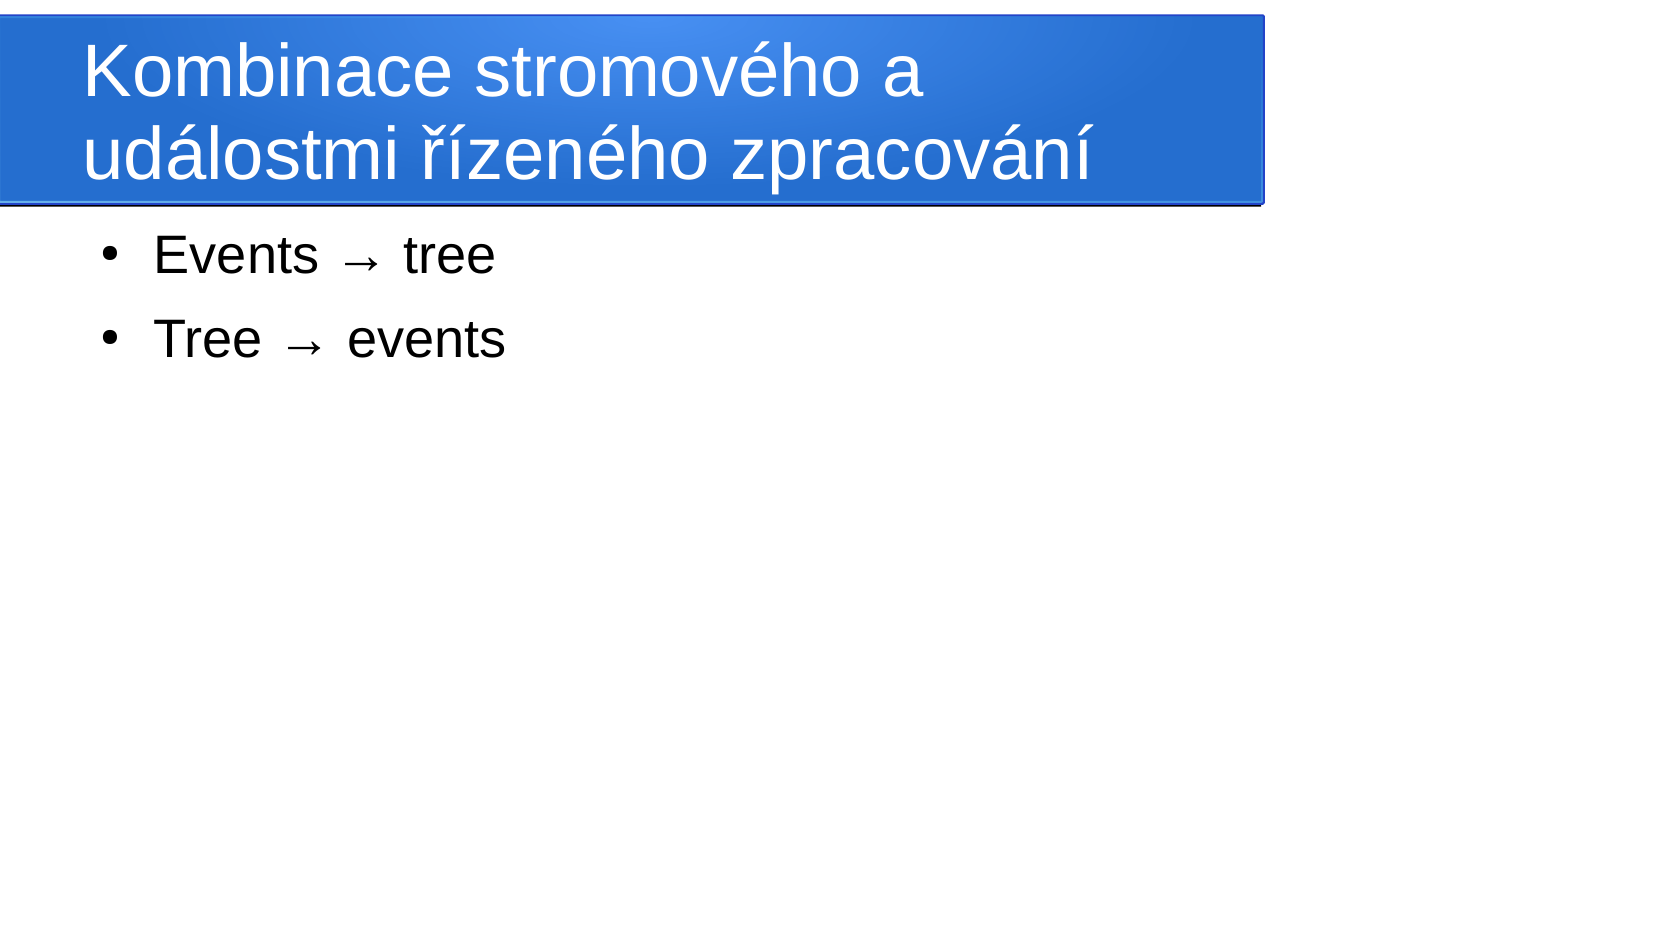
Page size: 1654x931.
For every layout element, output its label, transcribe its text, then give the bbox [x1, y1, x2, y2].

list Events → tree Tree → events [82, 224, 1571, 764]
title Kombinace stromového a událostmi řízeného zpracování [82, 29, 1235, 196]
